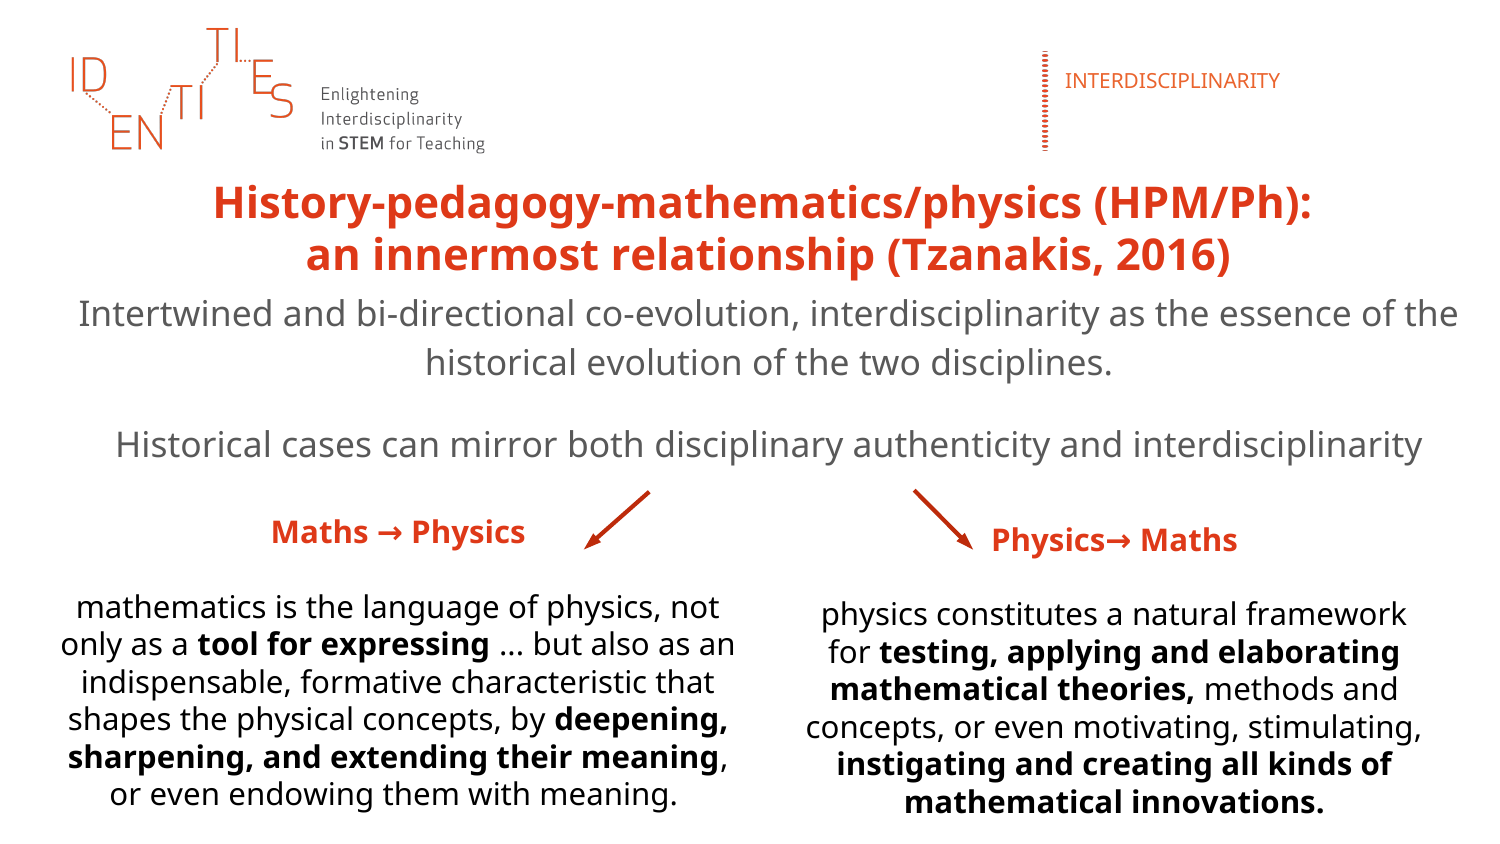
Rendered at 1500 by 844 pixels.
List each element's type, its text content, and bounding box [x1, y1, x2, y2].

text_box Maths → Physics mathematics is the language of physics, not only as a tool for expressing ... but also as an indispensable, formative characteristic that shapes the physical concepts, by deepening, sharpening, and extending their meaning, or even endowing them with meaning. [49, 507, 750, 844]
list Intertwined and bi-directional co-evolution, interdisciplinarity as the essence of the historical evolution of the two disciplines. Historical cases can mirror both disciplinary authenticity and interdisciplinarity [63, 269, 1487, 844]
picture [1042, 51, 1051, 151]
text_box INTERDISCIPLINARITY [1050, 60, 1472, 121]
picture [71, 24, 485, 157]
text_box Physics→ Maths physics constitutes a natural framework for testing, applying and elaborating mathematical theories, methods and concepts, or even motivating, stimulating, instigating and creating all kinds of mathematical innovations. [795, 514, 1449, 844]
title History-pedagogy-mathematics/physics (HPM/Ph): an innermost relationship (Tzanakis, 2016) [25, 151, 1500, 289]
